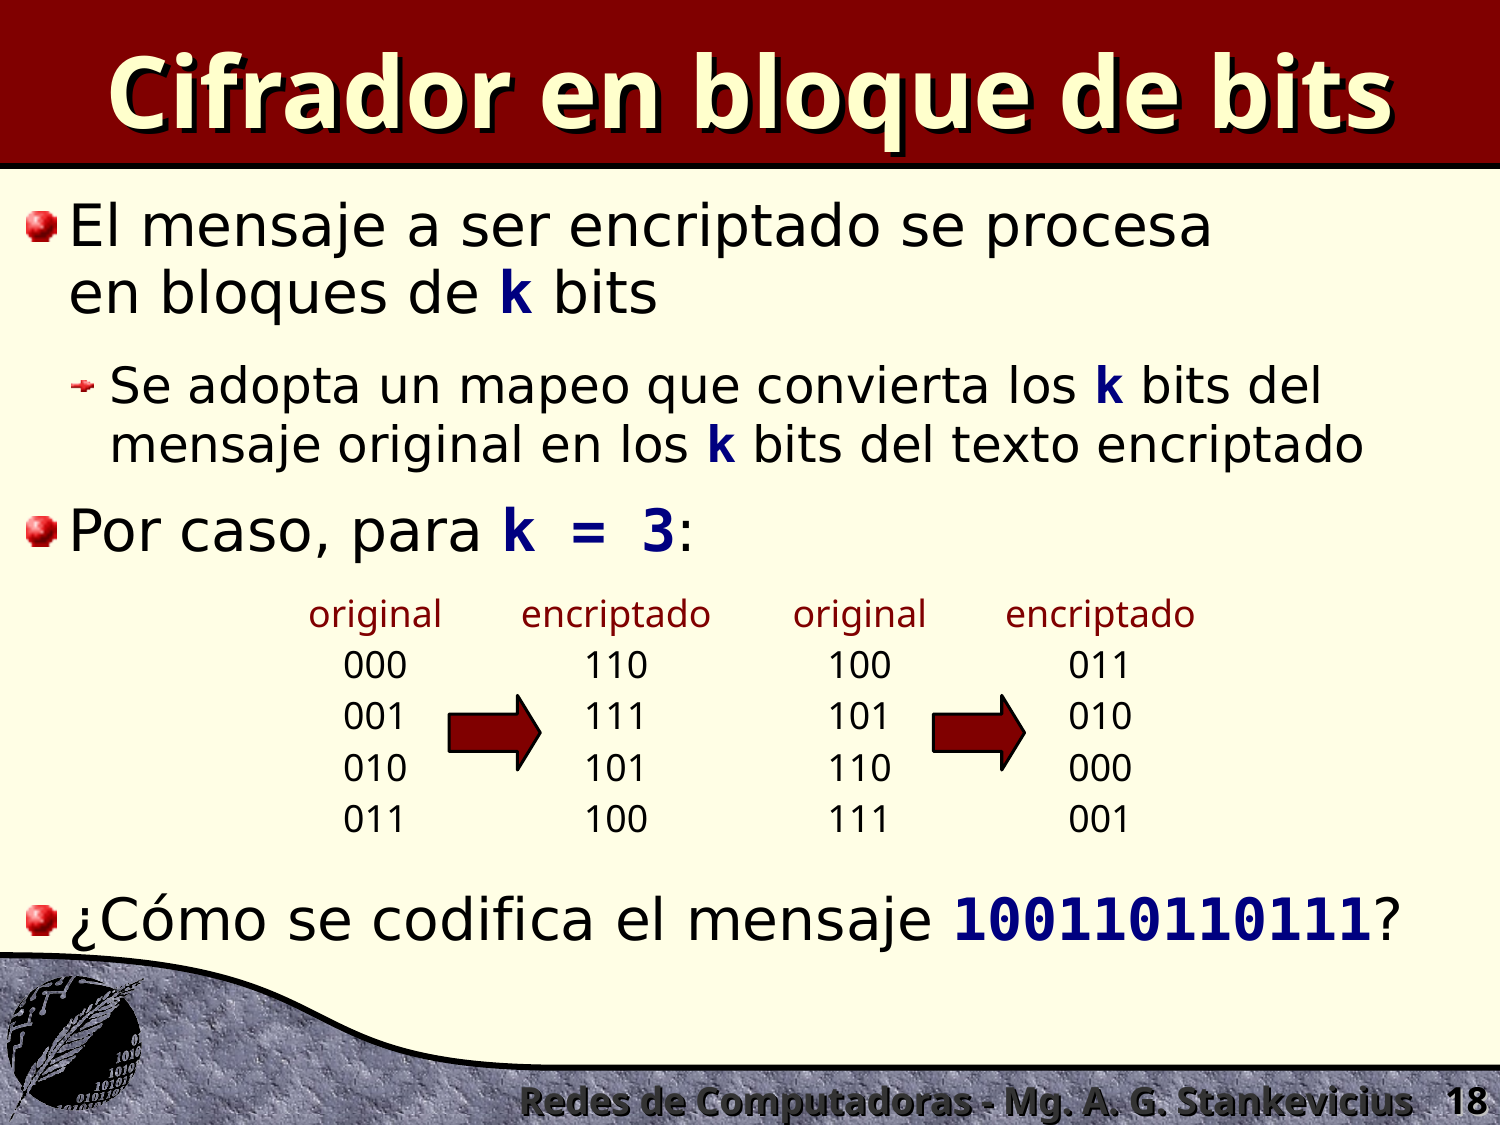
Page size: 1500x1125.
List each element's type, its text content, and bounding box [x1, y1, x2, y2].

picture [0, 959, 1500, 1125]
picture [1047, 1100, 1054, 1110]
text_box original 000 001 010 011 [293, 580, 451, 858]
picture [790, 1100, 795, 1110]
text_box original 100 101 110 111 [777, 580, 936, 858]
text_box encriptado 011 010 000 001 [990, 580, 1207, 858]
title Cifrador en bloque de bits [15, 5, 1485, 160]
text_box encriptado 110 111 101 100 [505, 580, 723, 858]
text_box [449, 695, 541, 771]
list El mensaje a ser encriptado se procesa en bloques de k bits Se adopta un mapeo que convierta los k bits del mensaje original en los k bits del texto encriptado Por caso, para k = 3: ¿Cómo se codifica el mensaje 100110110111? [11, 192, 1486, 957]
text_box [933, 695, 1025, 771]
